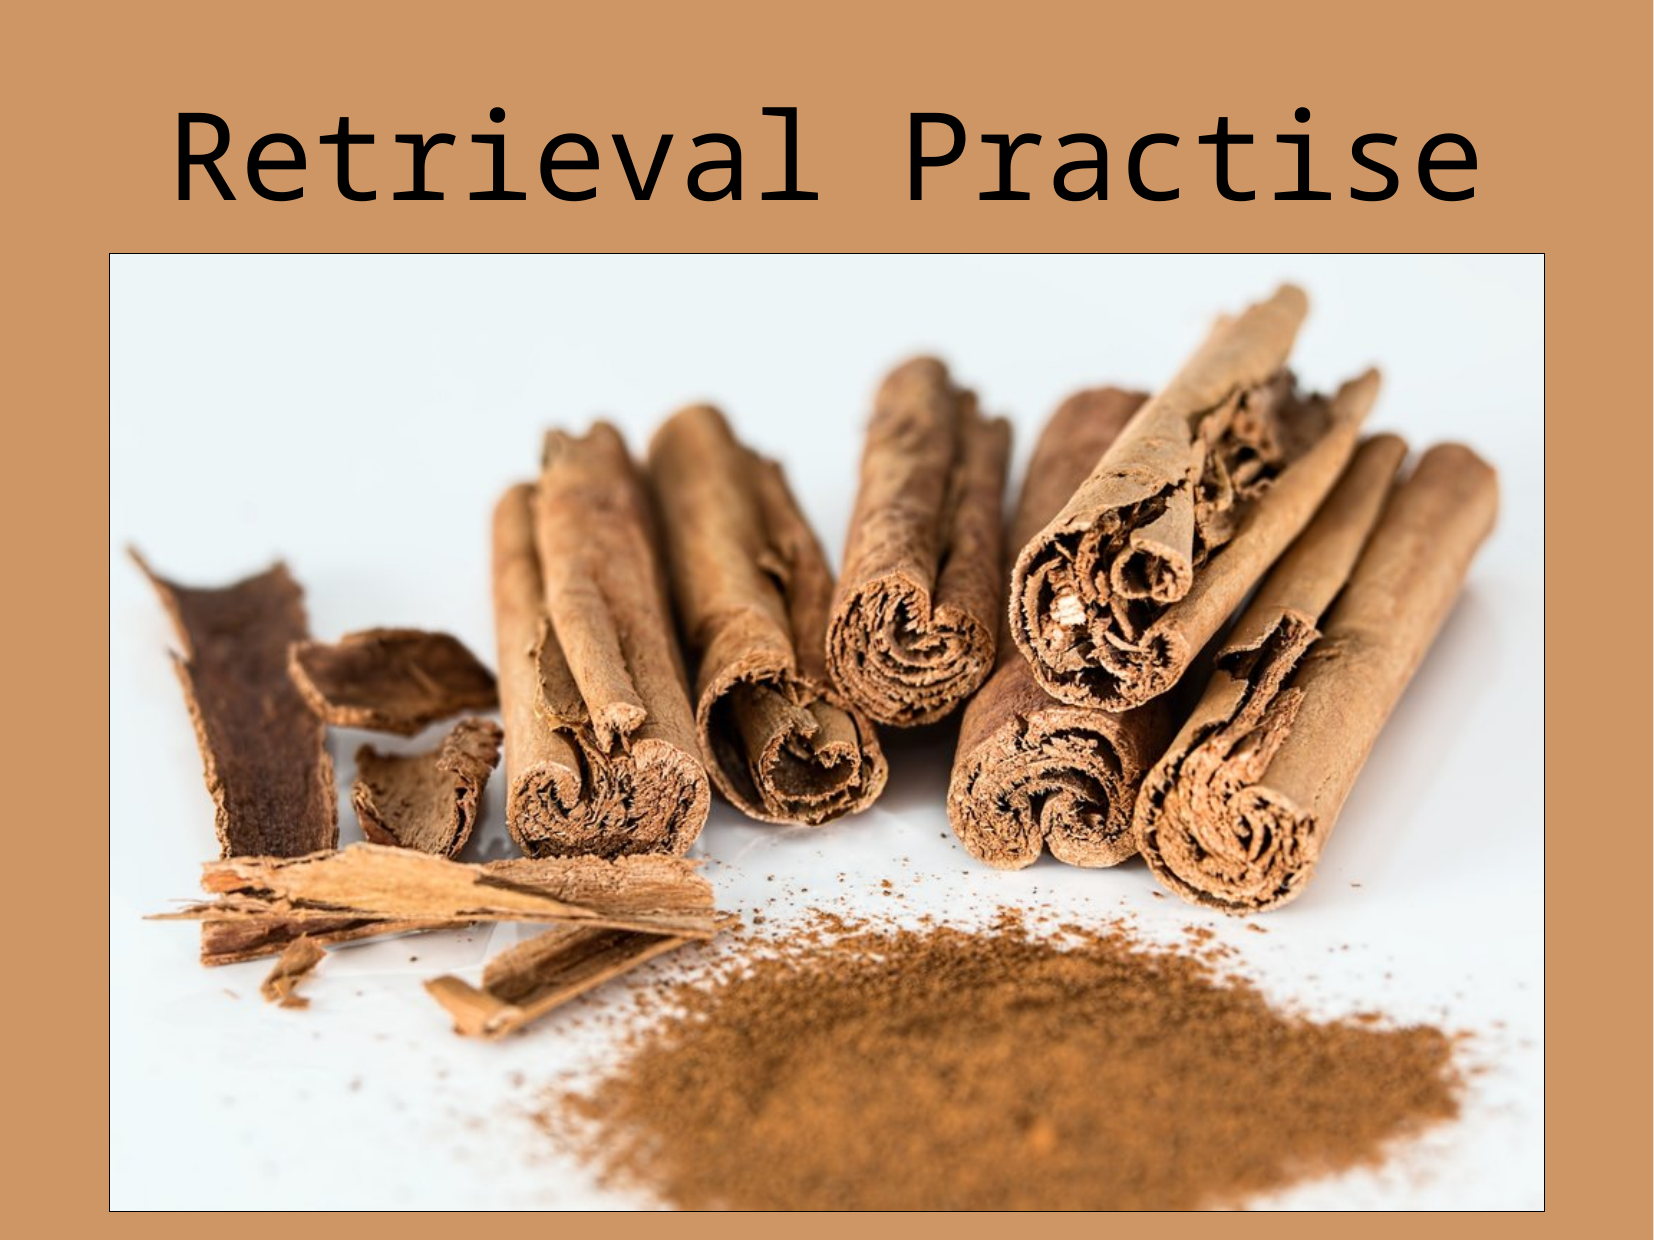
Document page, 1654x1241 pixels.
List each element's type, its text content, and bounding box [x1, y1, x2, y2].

picture [109, 253, 1544, 1211]
title Retrieval Practise [82, 49, 1571, 257]
